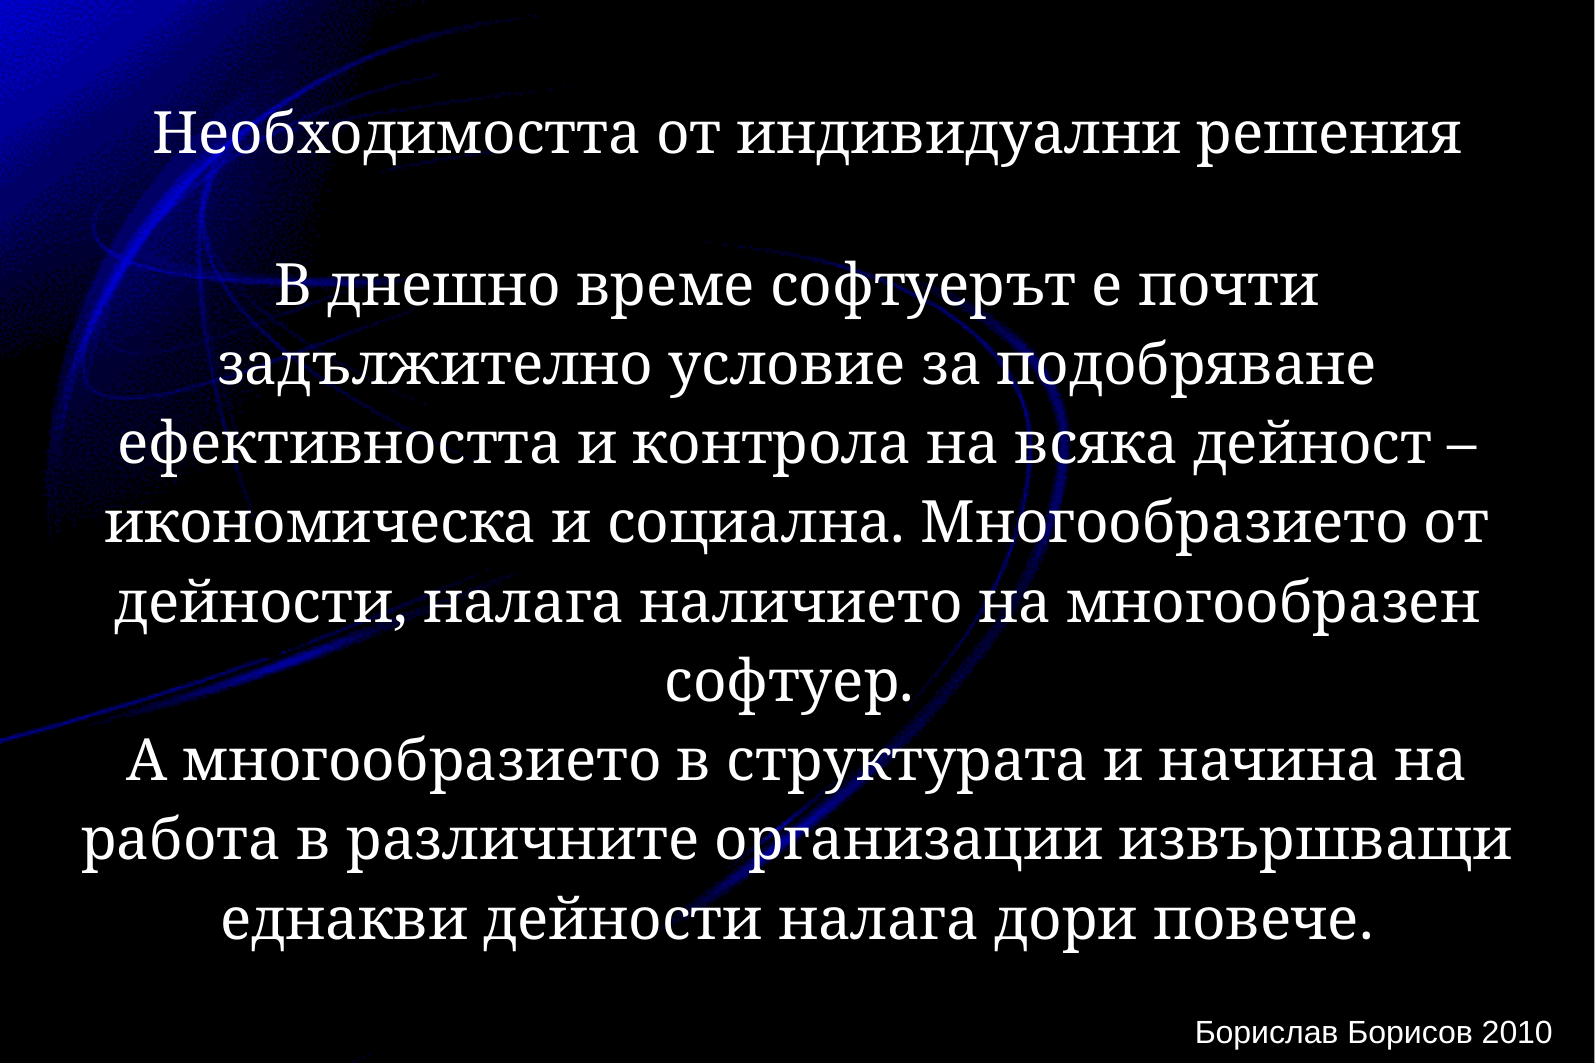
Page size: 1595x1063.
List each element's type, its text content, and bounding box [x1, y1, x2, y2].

title Необходимостта от индивидуални решения [79, 42, 1515, 220]
picture [0, 0, 1595, 1063]
text_box Борислав Борисов 2010 [1179, 1007, 1595, 1063]
subtitle В днешно време софтуерът е почти задължително условие за подобряване ефективността и контрола на всяка дейност – икономическа и социална. Многообразието от дейности, налага наличието на многообразен софтуер. А многообразието в структурата и начина на работа в различните организации извършващи еднакви дейности налага дори повече. [79, 256, 1515, 943]
